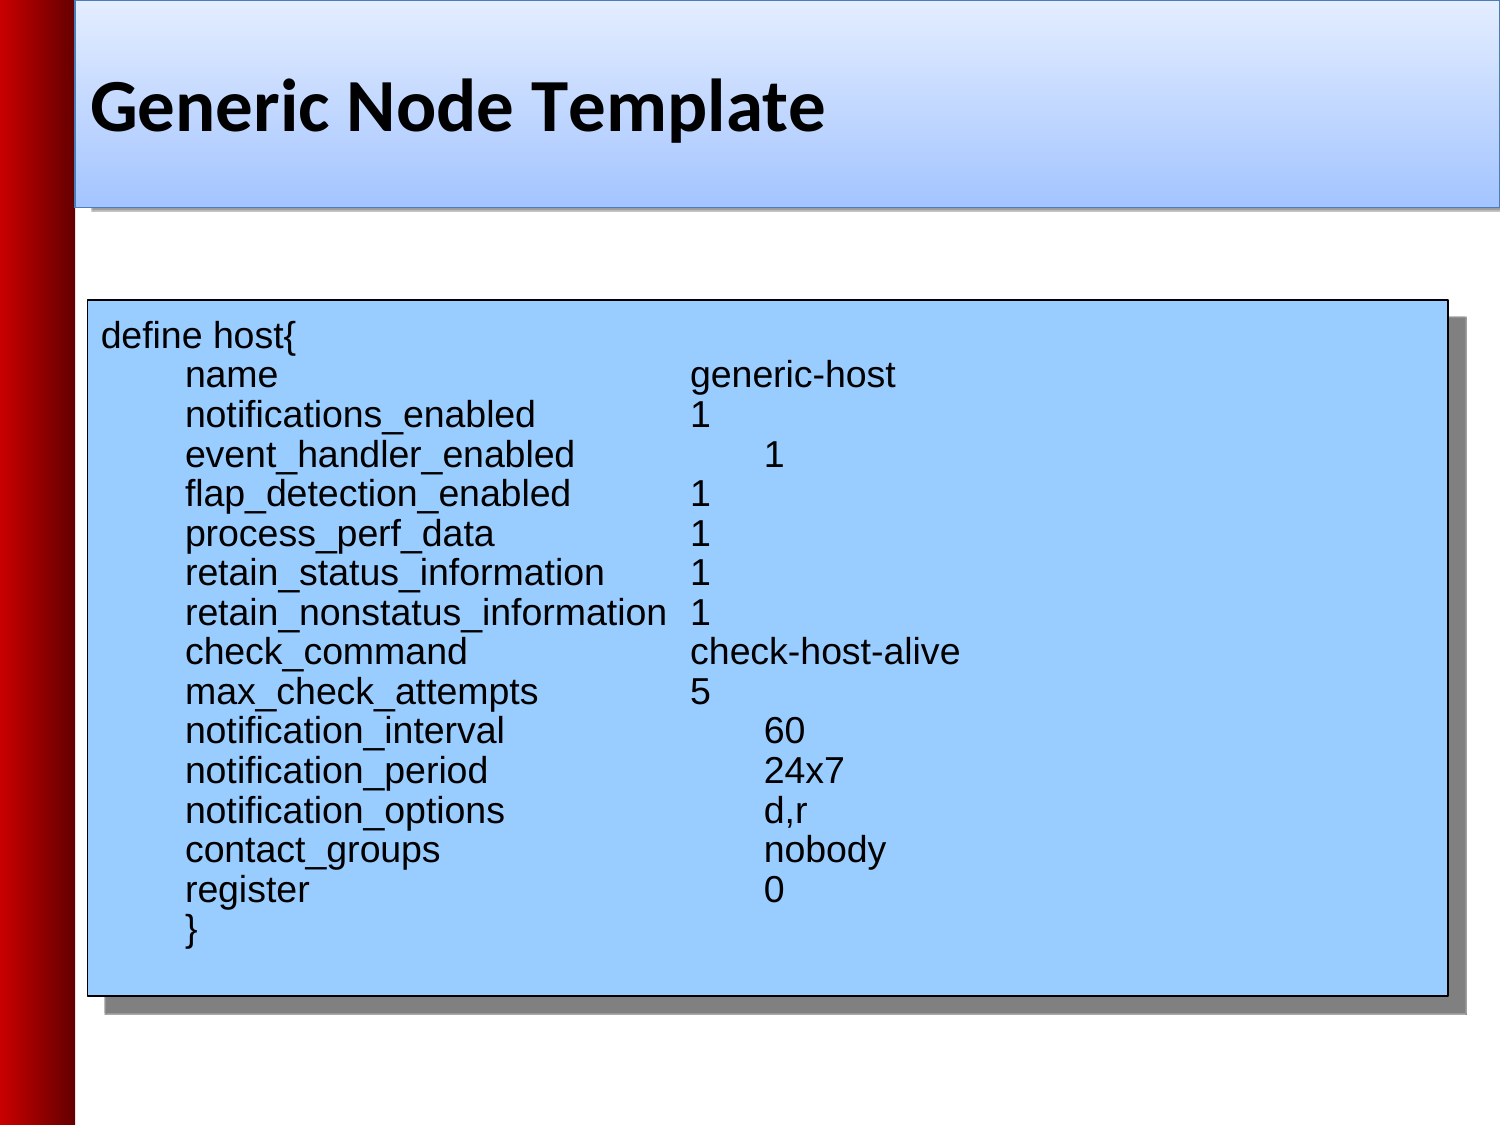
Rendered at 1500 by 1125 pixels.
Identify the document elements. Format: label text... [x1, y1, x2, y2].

text_box define host{ name generic-host notifications_enabled 1 event_handler_enabled 1 flap_detection_enabled 1 process_perf_data 1 retain_status_information 1 retain_nonstatus_information 1 check_command check-host-alive max_check_attempts 5 notification_interval 60 notification_period 24x7 notification_options d,r contact_groups nobody register 0 } [87, 299, 1449, 997]
text_box Generic Node Template [75, 0, 1500, 208]
